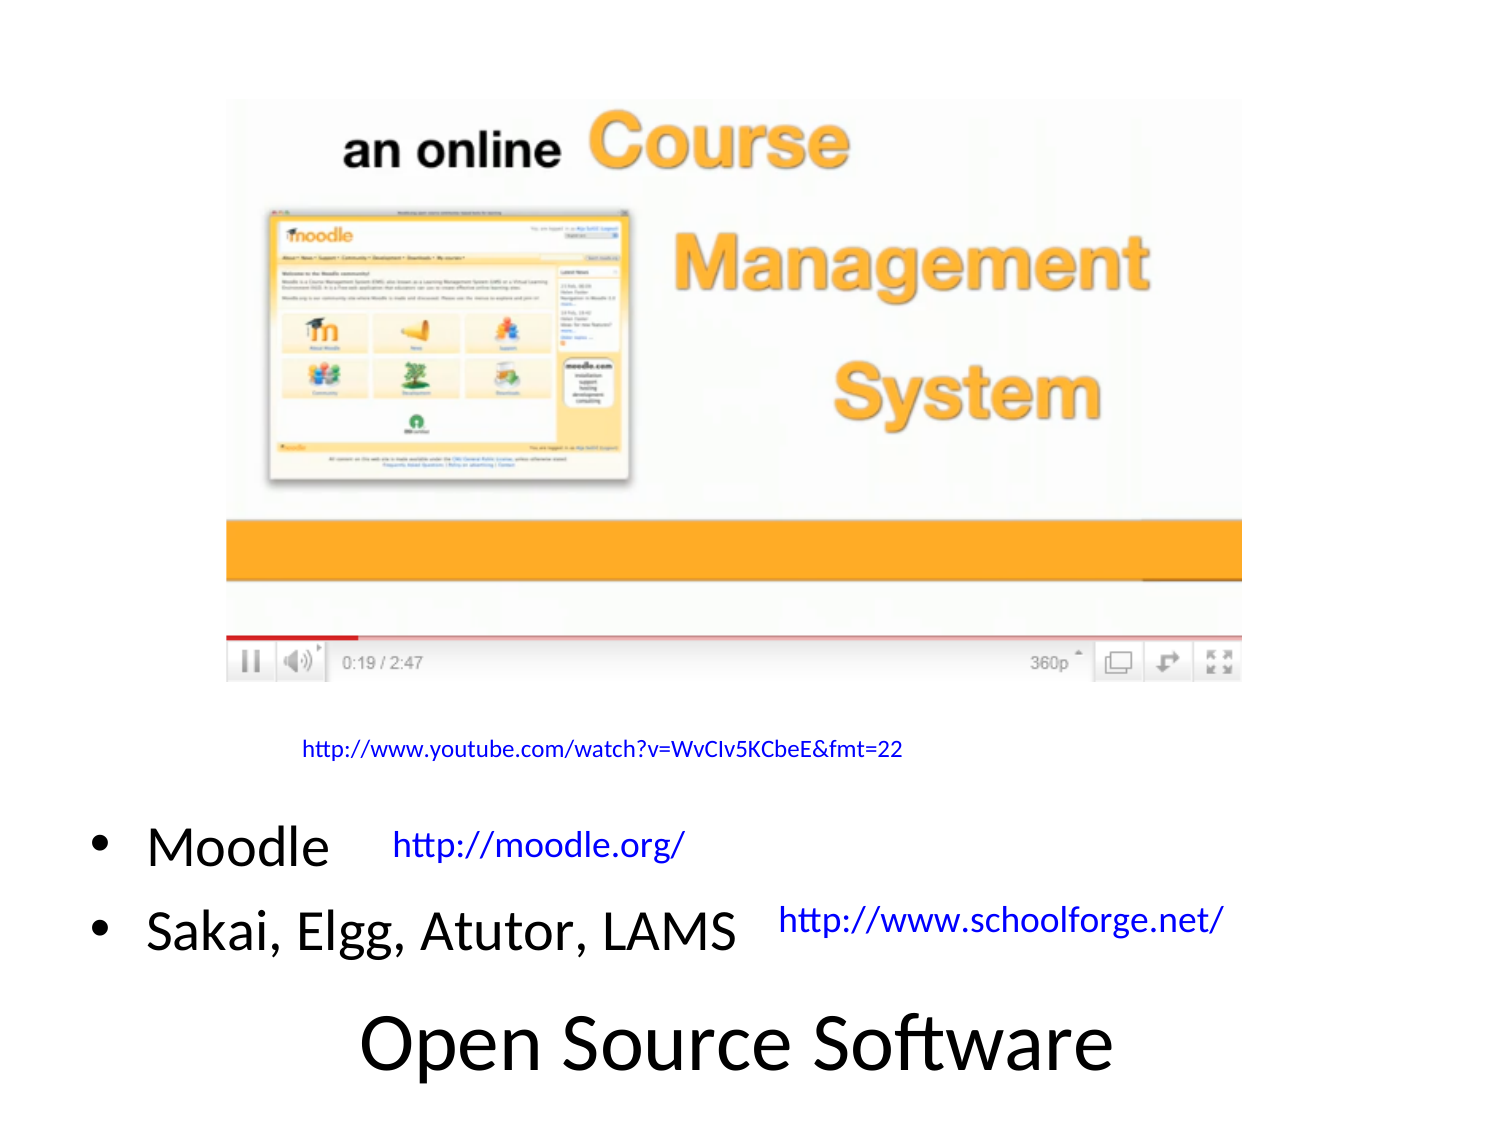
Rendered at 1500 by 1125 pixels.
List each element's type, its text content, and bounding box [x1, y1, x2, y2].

text_box http://www.schoolforge.net/ [763, 887, 1240, 948]
text_box Moodle Sakai, Elgg, Atutor, LAMS [75, 799, 1426, 988]
title Open Source Software [62, 979, 1413, 1096]
picture [225, 99, 1242, 682]
text_box http://www.youtube.com/watch?v=WvCIv5KCbeE&fmt=22 [287, 725, 1238, 771]
text_box http://moodle.org/ [377, 812, 701, 873]
